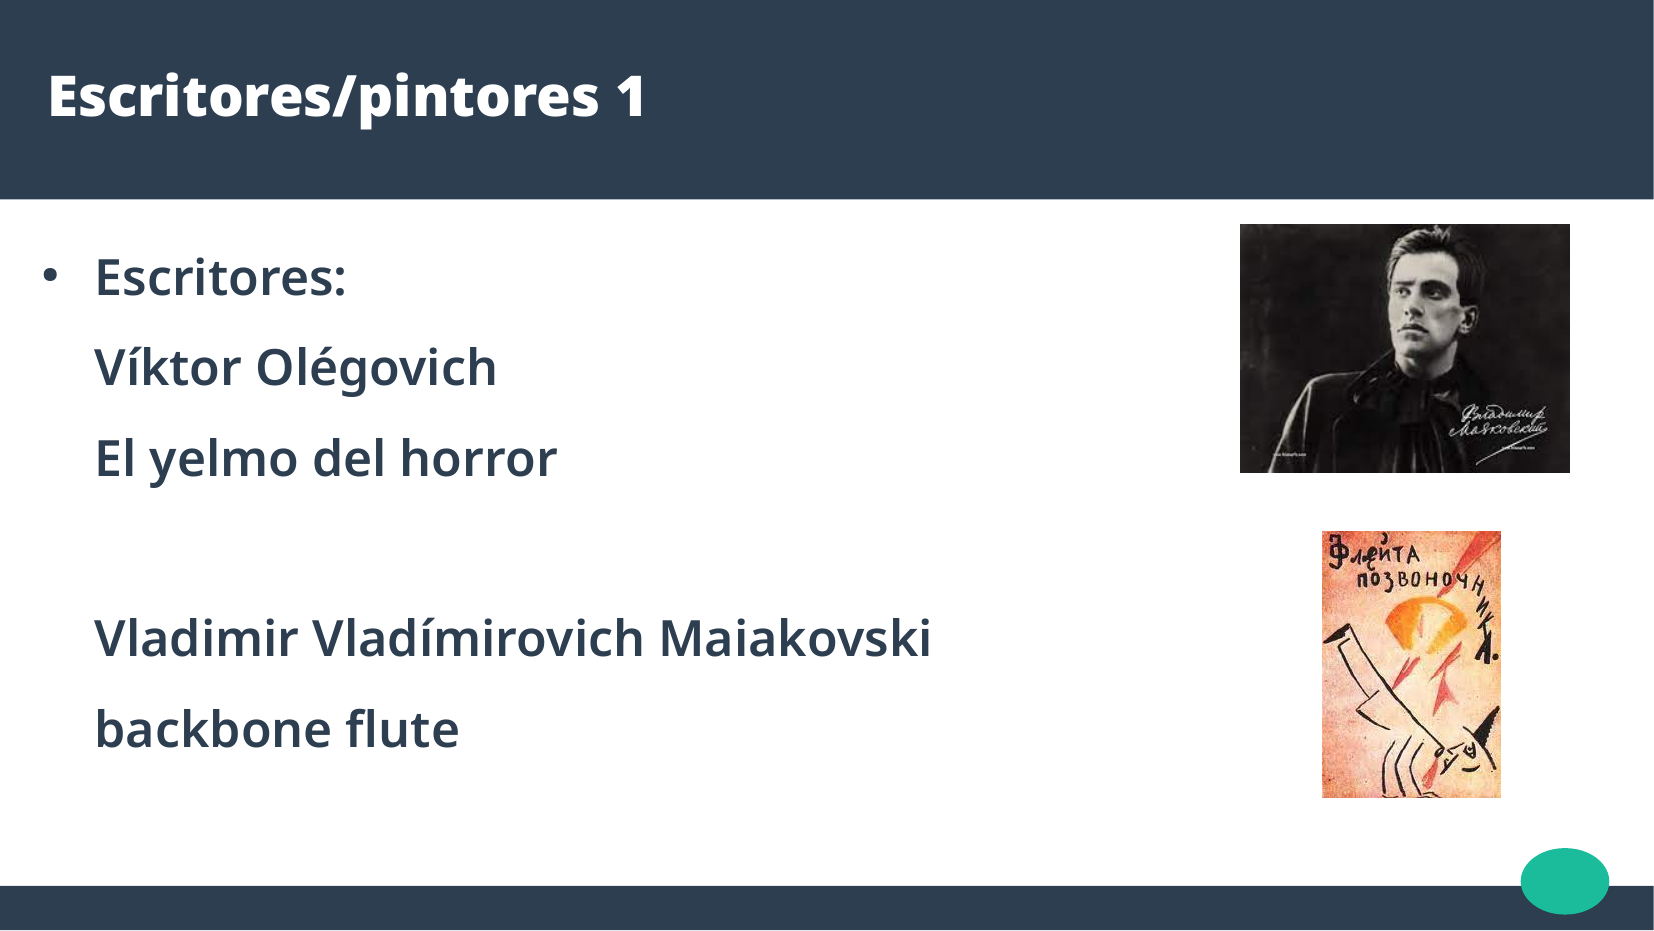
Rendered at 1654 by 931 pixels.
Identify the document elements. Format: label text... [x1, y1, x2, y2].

picture [1161, 531, 1654, 819]
title Escritores/pintores 1 [47, 35, 1583, 154]
picture [1240, 224, 1570, 473]
list Escritores: Víktor Olégovich El yelmo del horror Vladimir Vladímirovich Maiakovski backbone flute [23, 242, 1560, 863]
